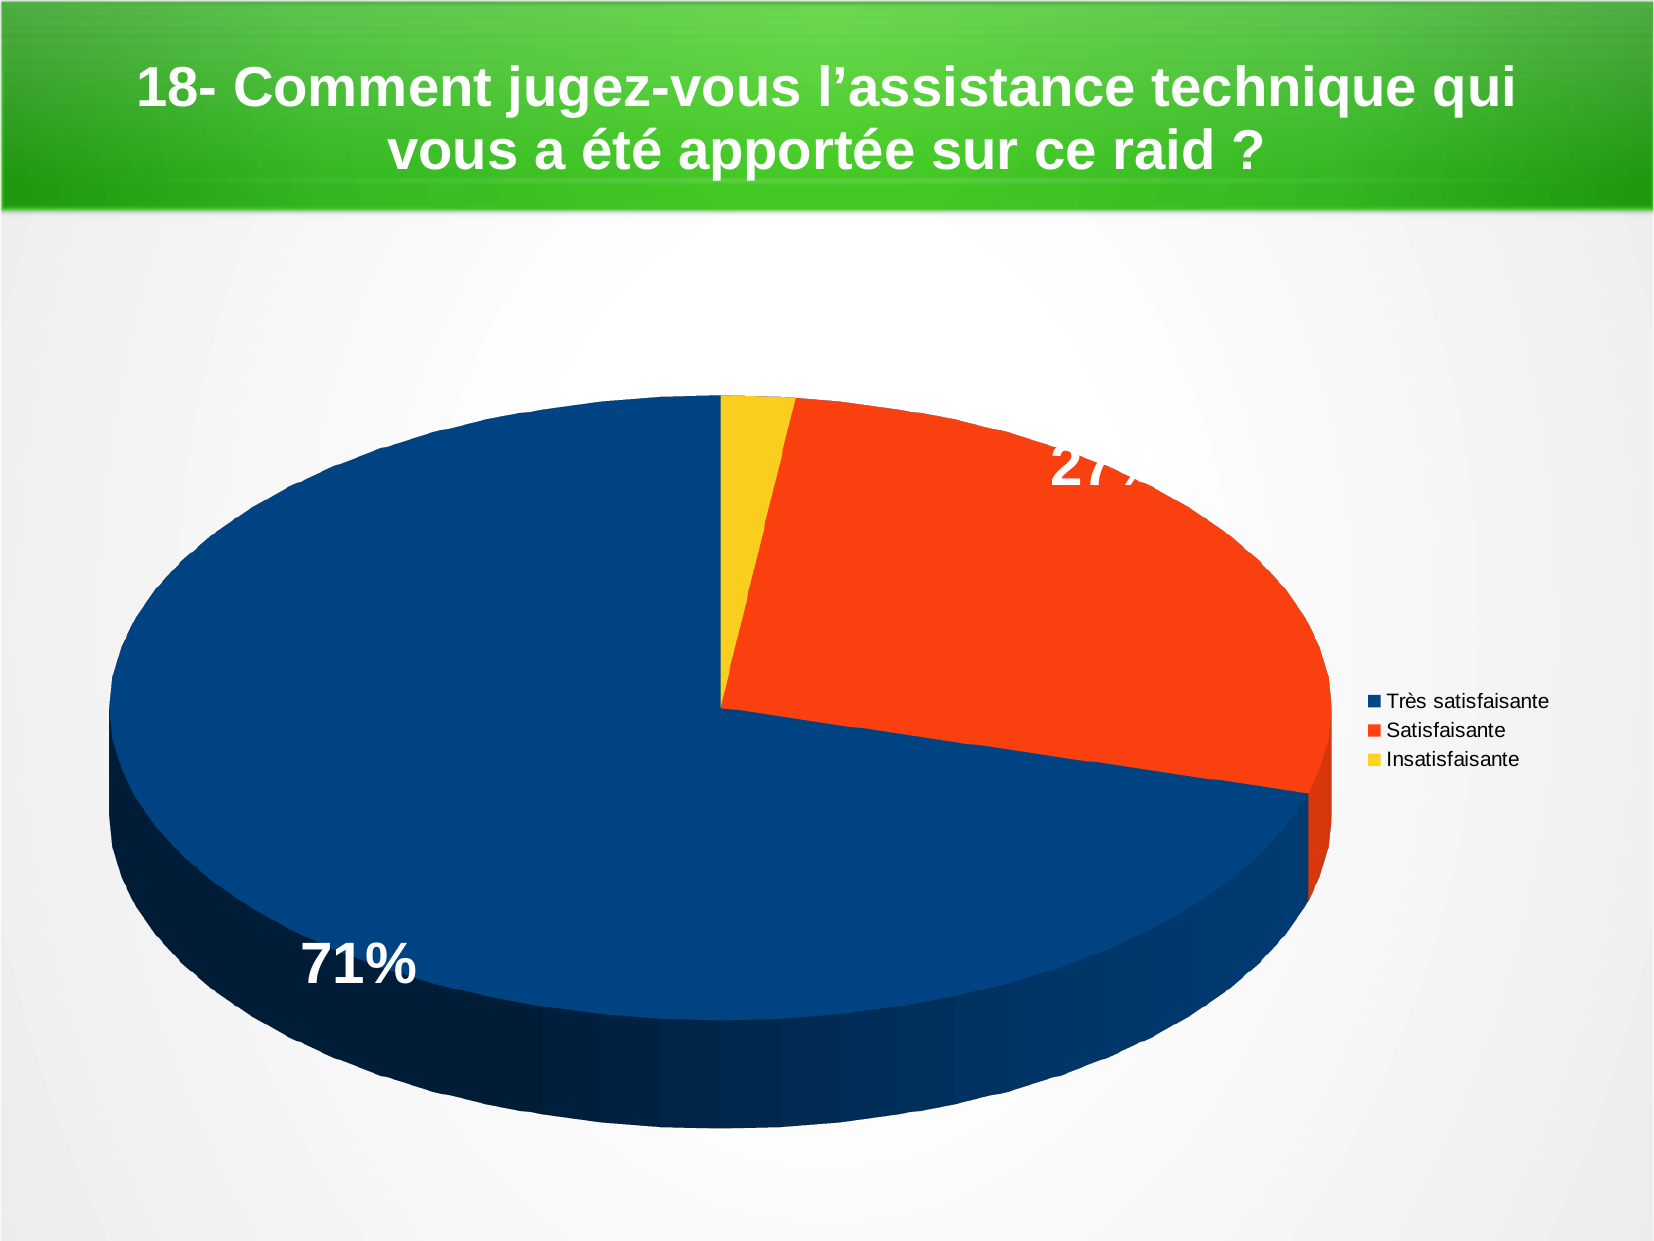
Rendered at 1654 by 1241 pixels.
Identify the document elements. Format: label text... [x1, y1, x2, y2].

chart [80, 289, 1569, 1172]
picture [0, 0, 1654, 1241]
title 18- Comment jugez-vous l’assistance technique qui vous a été apportée sur ce raid ? [82, 47, 1571, 189]
